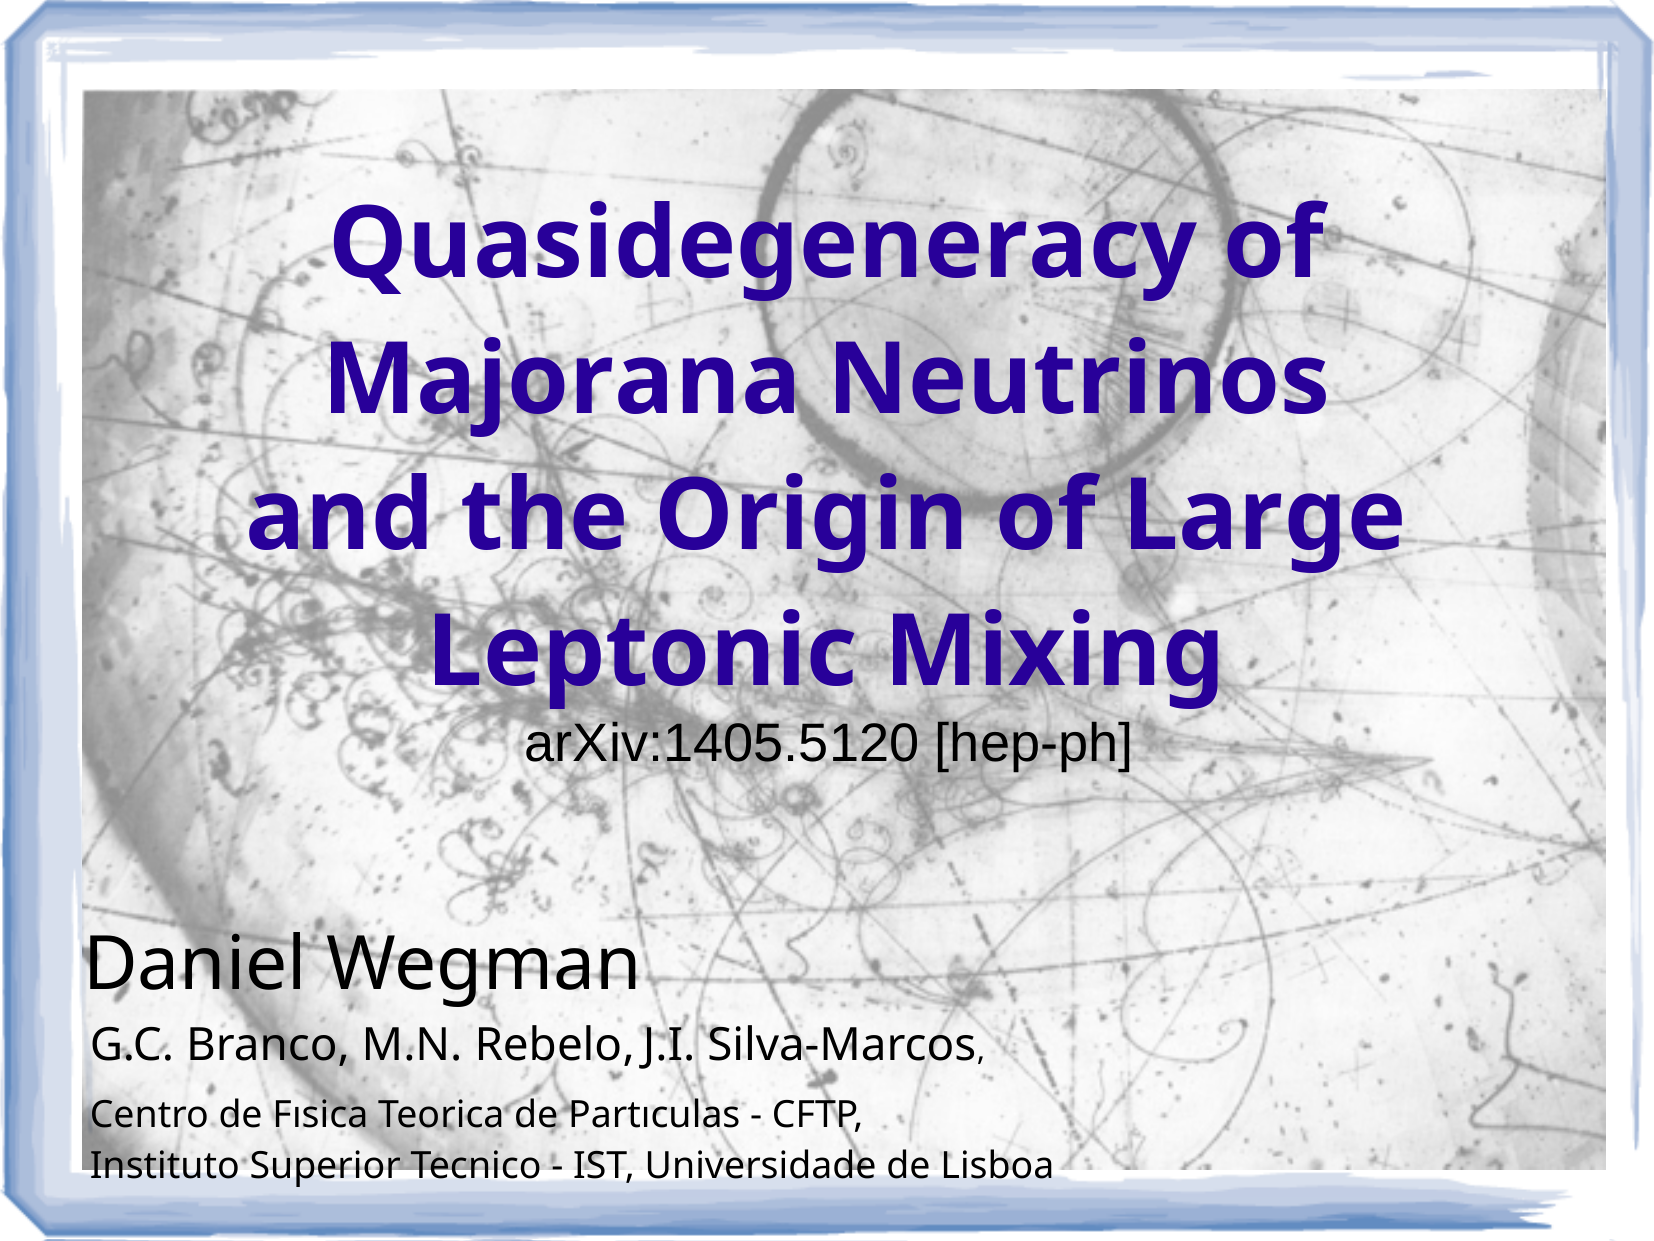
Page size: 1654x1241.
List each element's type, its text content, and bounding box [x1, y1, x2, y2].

text_box Centro de Fısica Teorica de Partıculas - CFTP, Instituto Superior Tecnico - IST, Universidade de Lisboa [75, 1080, 1156, 1183]
text_box G.C. Branco, M.N. Rebelo, J.I. Silva-Marcos, [75, 1003, 1319, 1072]
text_box Daniel Wegman [60, 901, 796, 1004]
picture [0, 0, 1654, 1241]
text_box arXiv:1405.5120 [hep-ph] [510, 705, 1396, 781]
subtitle Quasidegeneracy of Majorana Neutrinos and the Origin of Large Leptonic Mixing [82, 45, 1571, 841]
